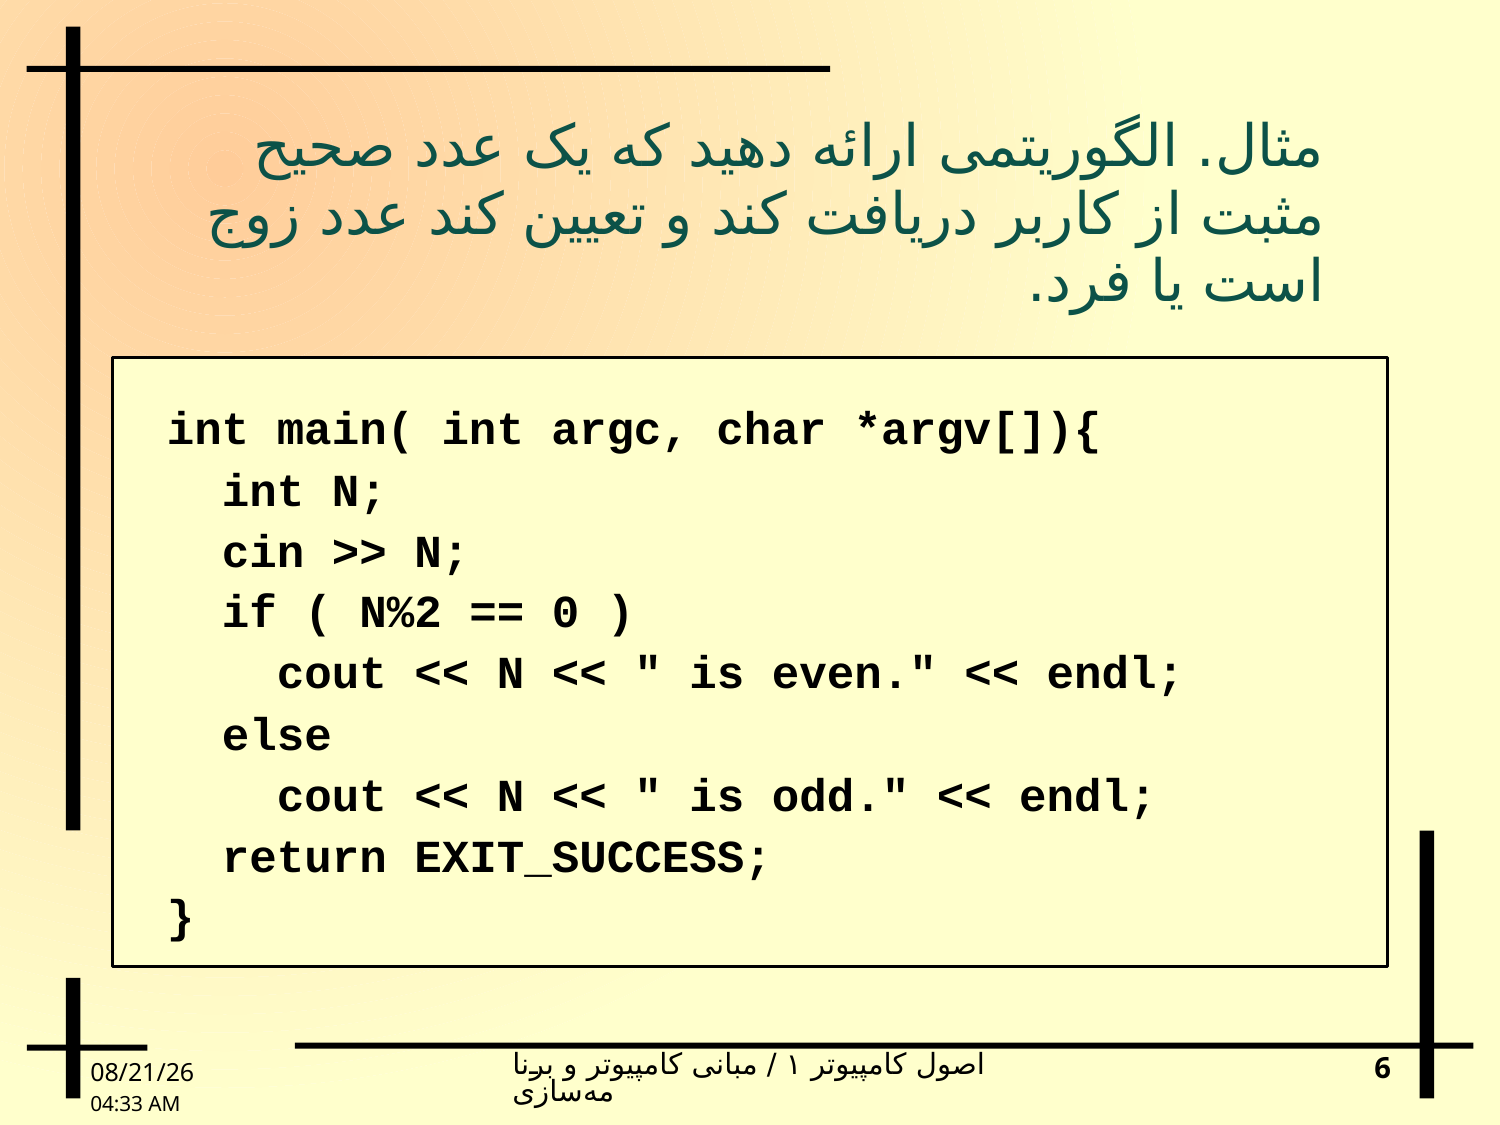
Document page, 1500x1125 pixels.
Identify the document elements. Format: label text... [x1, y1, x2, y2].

list int main( int argc, char *argv[]){ int N; cin >> N; if ( N%2 == 0 ) cout << N << " is even." << endl; else cout << N << " is odd." << endl; return EXIT_SUCCESS; } [112, 357, 1388, 967]
list مثال. الگوریتمی ارائه دهید که یک عدد صحیح مثبت از کاربر دریافت کند و تعیین کند عدد زوج است یا فرد. [112, 112, 1378, 300]
